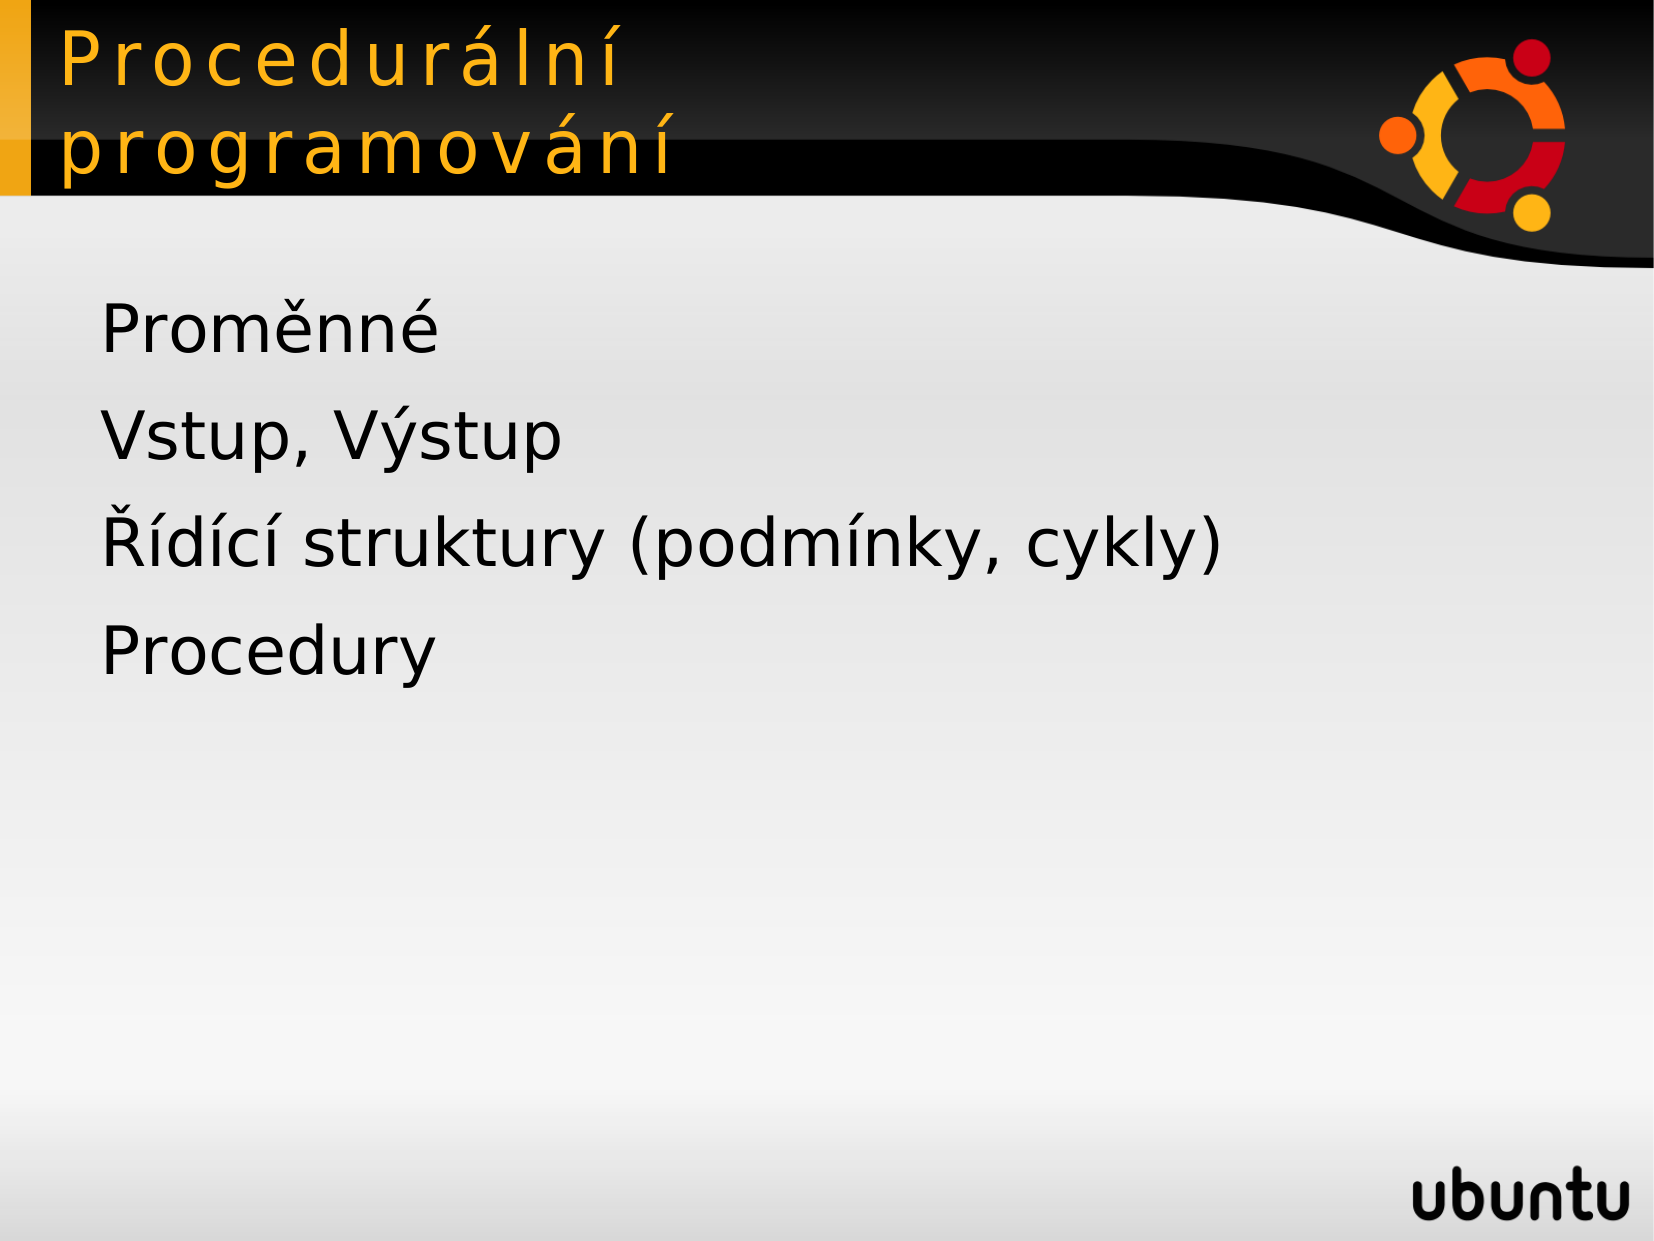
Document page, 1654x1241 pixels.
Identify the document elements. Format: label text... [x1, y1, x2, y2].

list Proměnné Vstup, Výstup Řídící struktury (podmínky, cykly) Procedury [82, 290, 1571, 1109]
picture [0, 0, 1654, 1241]
title Procedurální programování [59, 16, 1270, 191]
